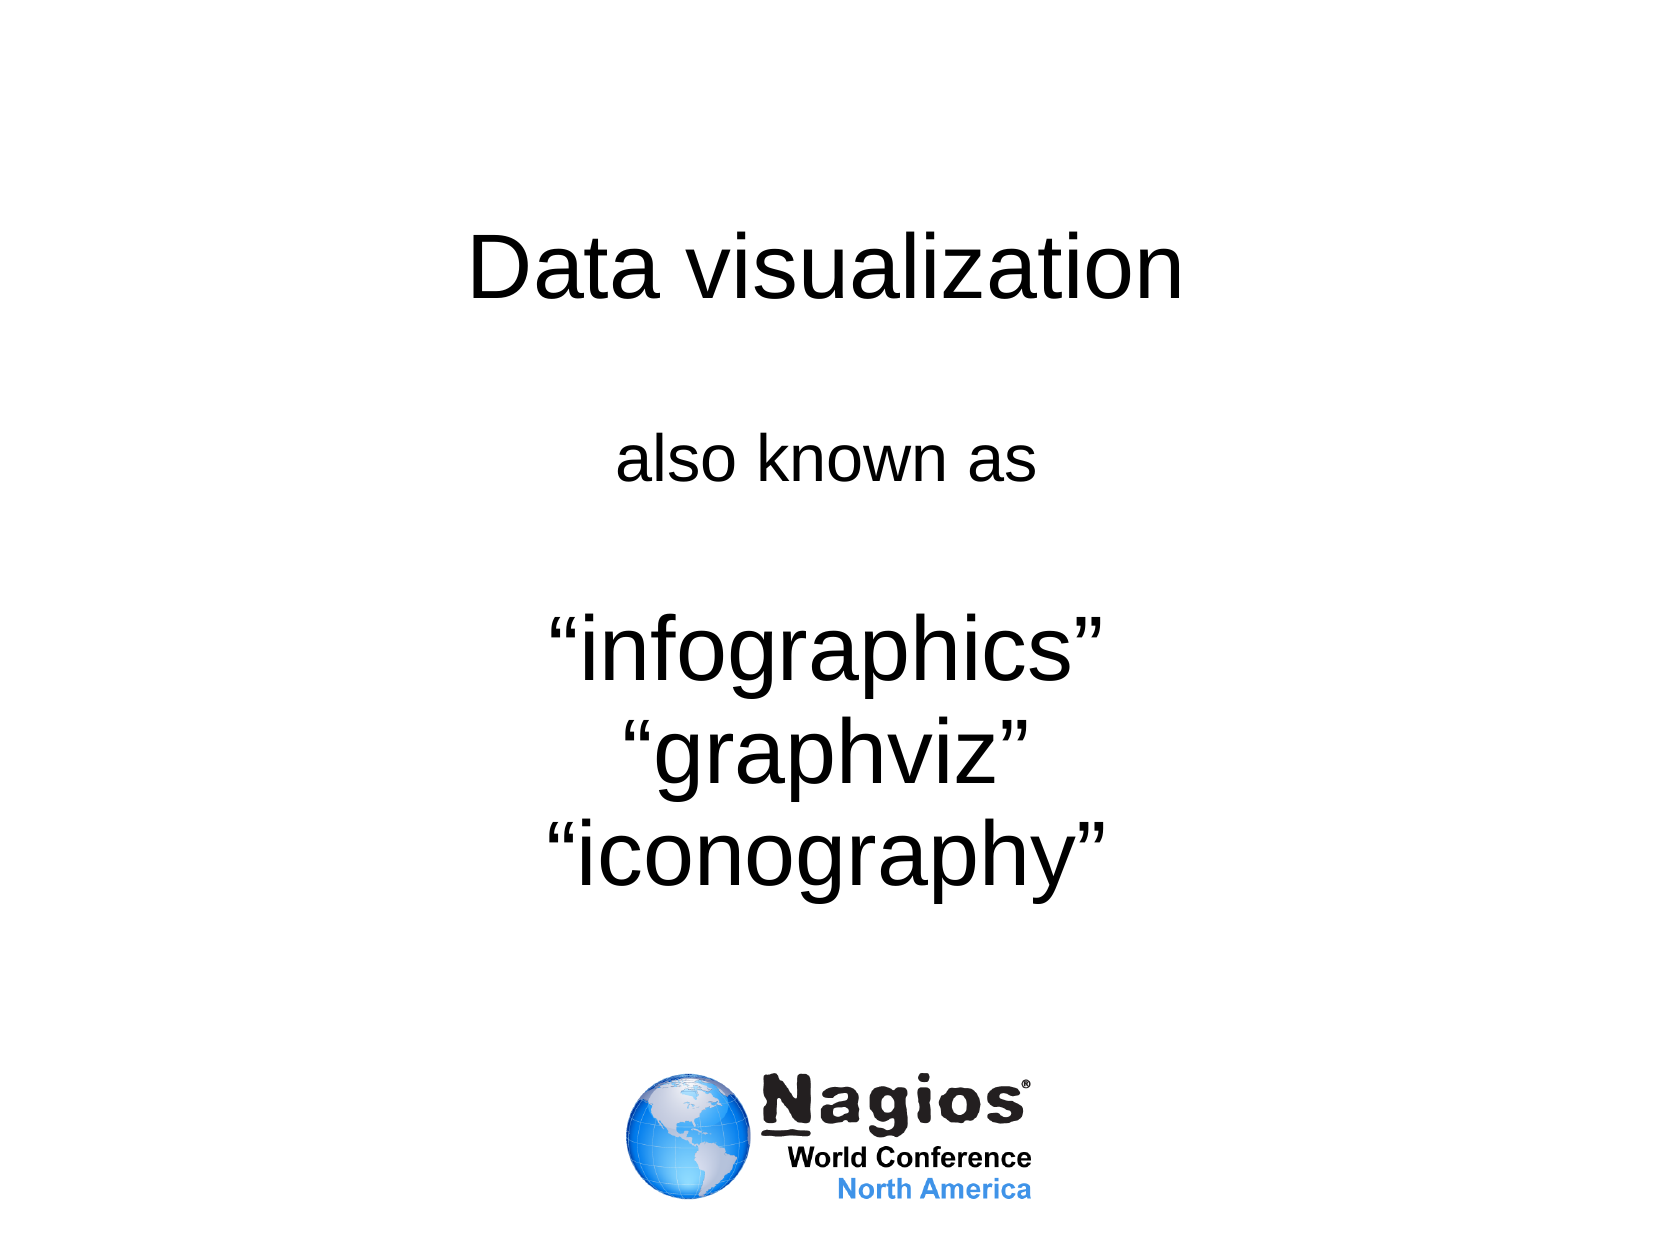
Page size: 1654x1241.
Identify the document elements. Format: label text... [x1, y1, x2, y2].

picture [626, 1072, 1032, 1226]
title Data visualization also known as “infographics” “graphviz” “iconography” [82, 215, 1571, 906]
